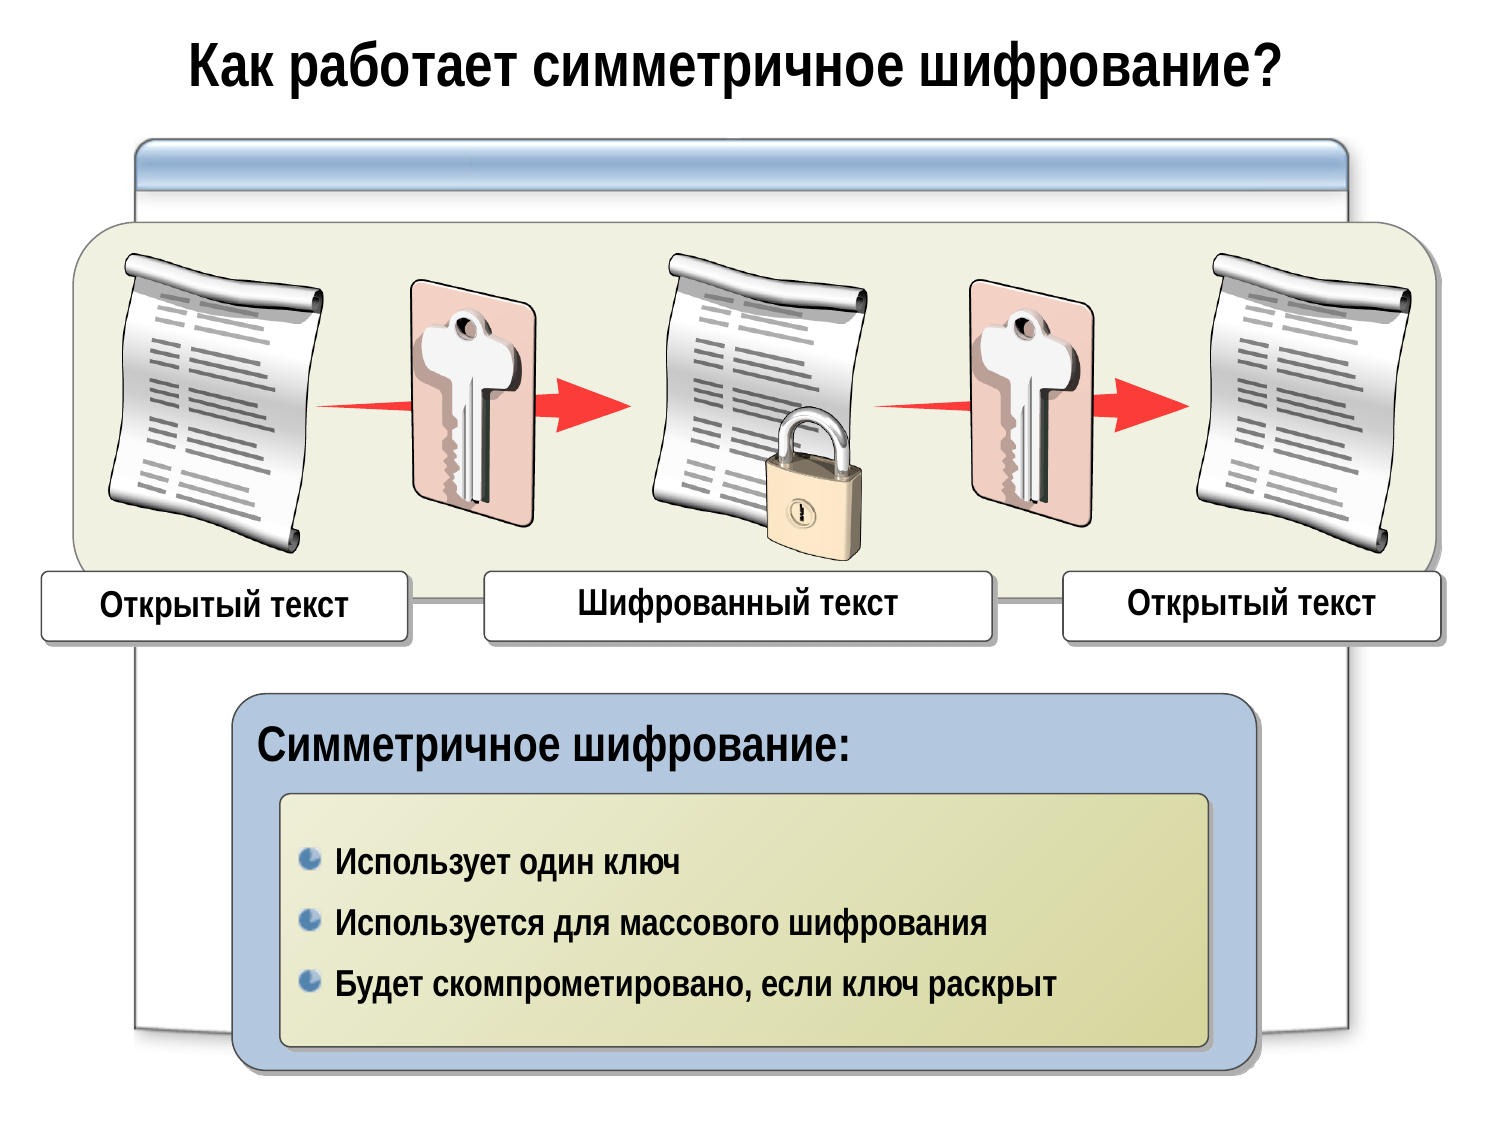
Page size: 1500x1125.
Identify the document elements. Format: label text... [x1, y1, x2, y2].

text_box Открытый текст [1062, 571, 1442, 642]
picture [1195, 252, 1412, 554]
title Как работает симметричное шифрование? [137, 12, 1351, 126]
picture [125, 137, 1376, 223]
picture [968, 278, 1095, 528]
picture [107, 252, 324, 554]
text_box Шифрованный текст [484, 571, 993, 642]
picture [651, 252, 868, 561]
text_box Открытый текст [41, 571, 408, 642]
text_box Использует один ключ Используется для массового шифрования Будет скомпрометировано, если ключ раскрыт [279, 793, 1209, 1047]
text_box Симметричное шифрование: [232, 693, 1257, 1071]
picture [125, 599, 1376, 1075]
text_box [73, 222, 1437, 599]
picture [409, 278, 537, 528]
